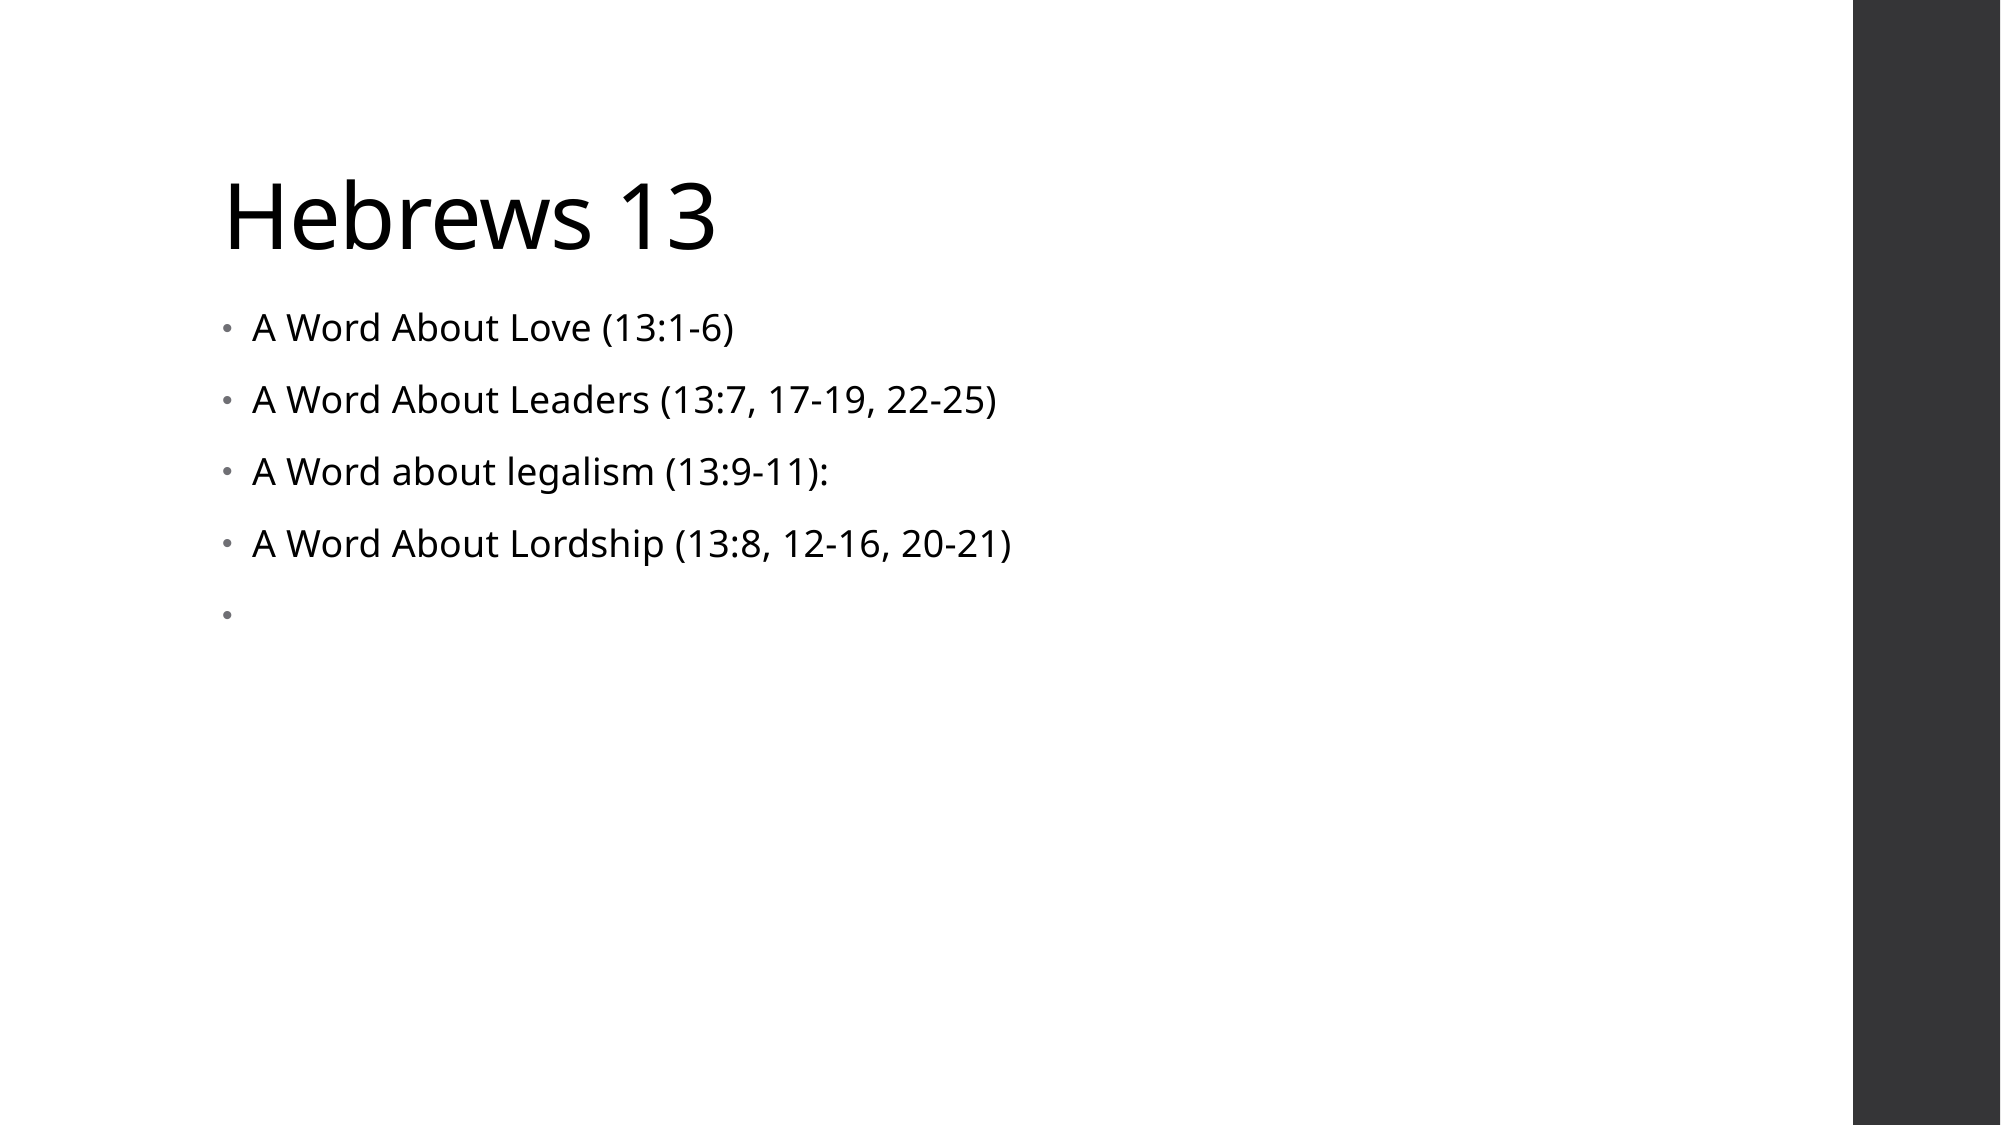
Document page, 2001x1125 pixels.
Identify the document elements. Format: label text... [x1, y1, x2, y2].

list A Word About Love (13:1-6) A Word About Leaders (13:7, 17-19, 22-25) A Word about legalism (13:9-11): A Word About Lordship (13:8, 12-16, 20-21) [206, 299, 1617, 1014]
title Hebrews 13 [206, 60, 1797, 278]
